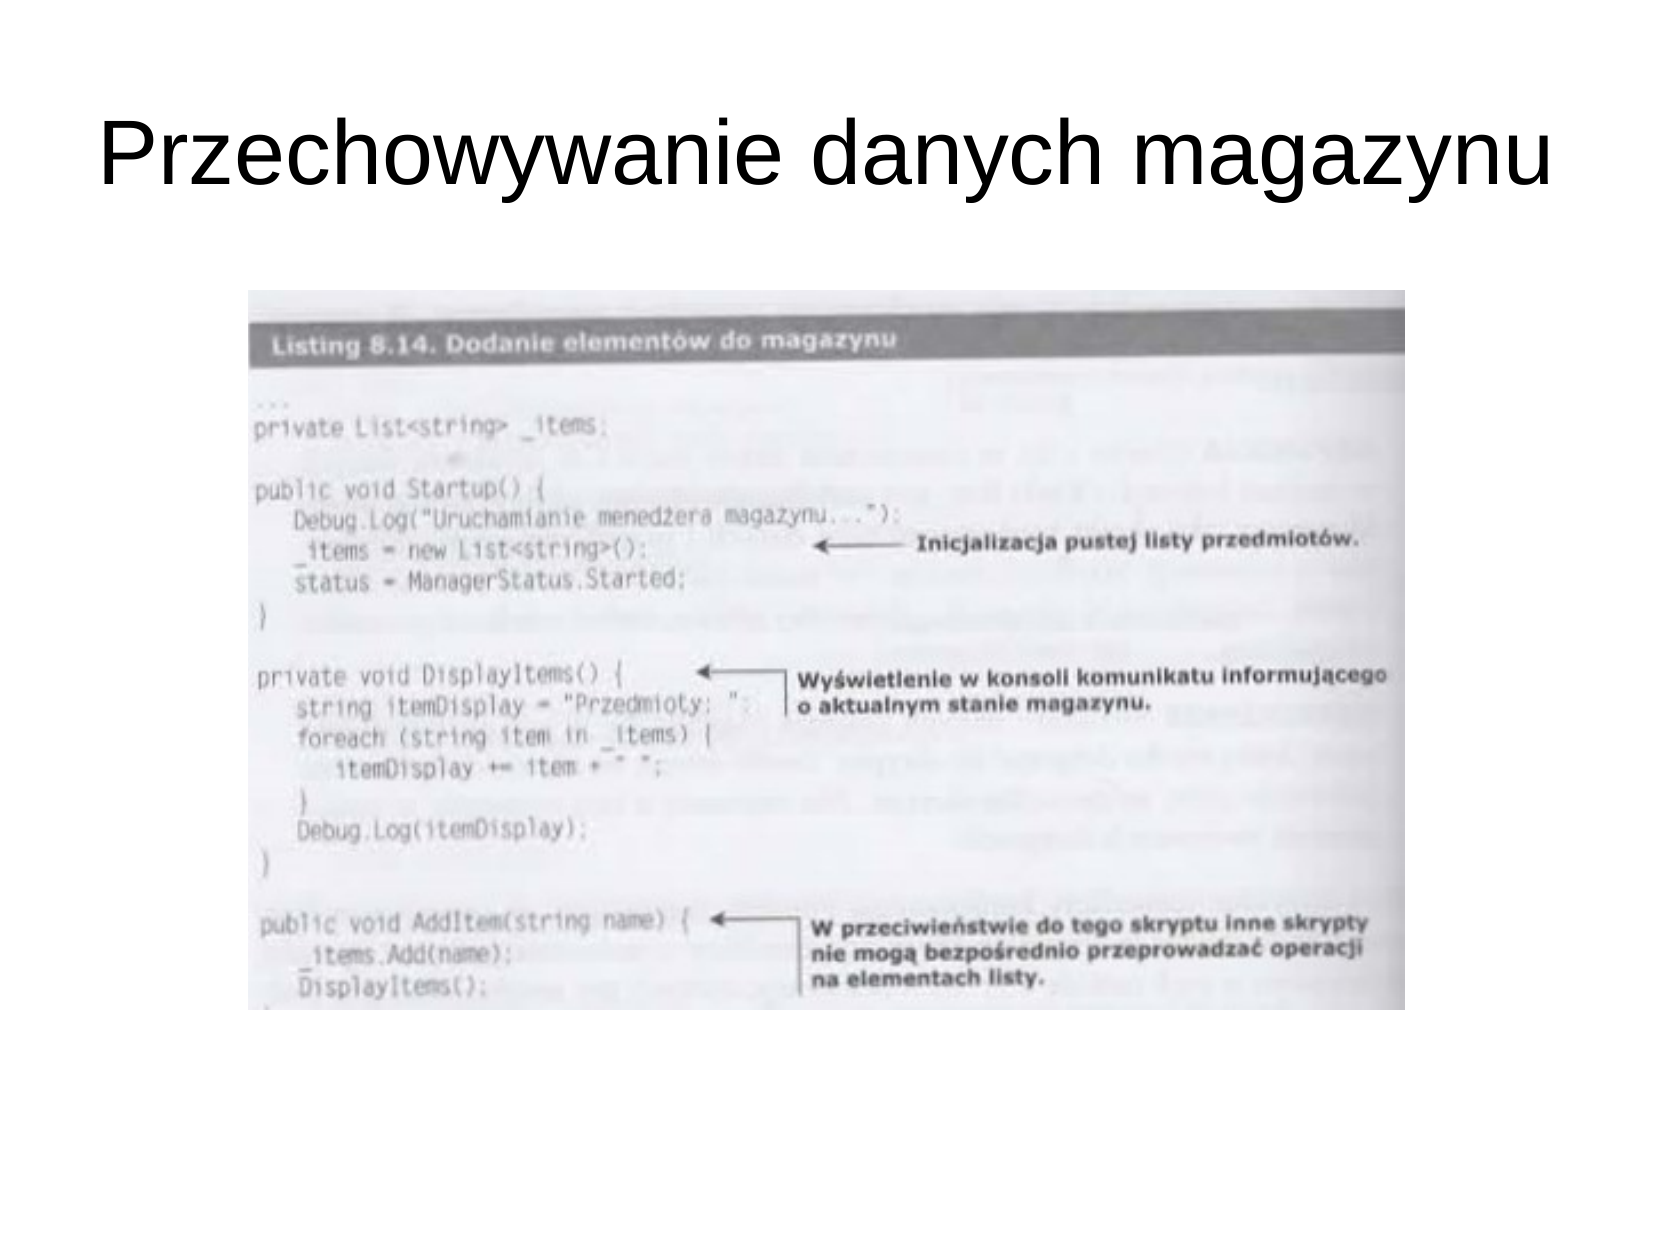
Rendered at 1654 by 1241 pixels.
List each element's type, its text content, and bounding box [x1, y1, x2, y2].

title Przechowywanie danych magazynu [82, 49, 1571, 257]
picture [248, 290, 1405, 1010]
